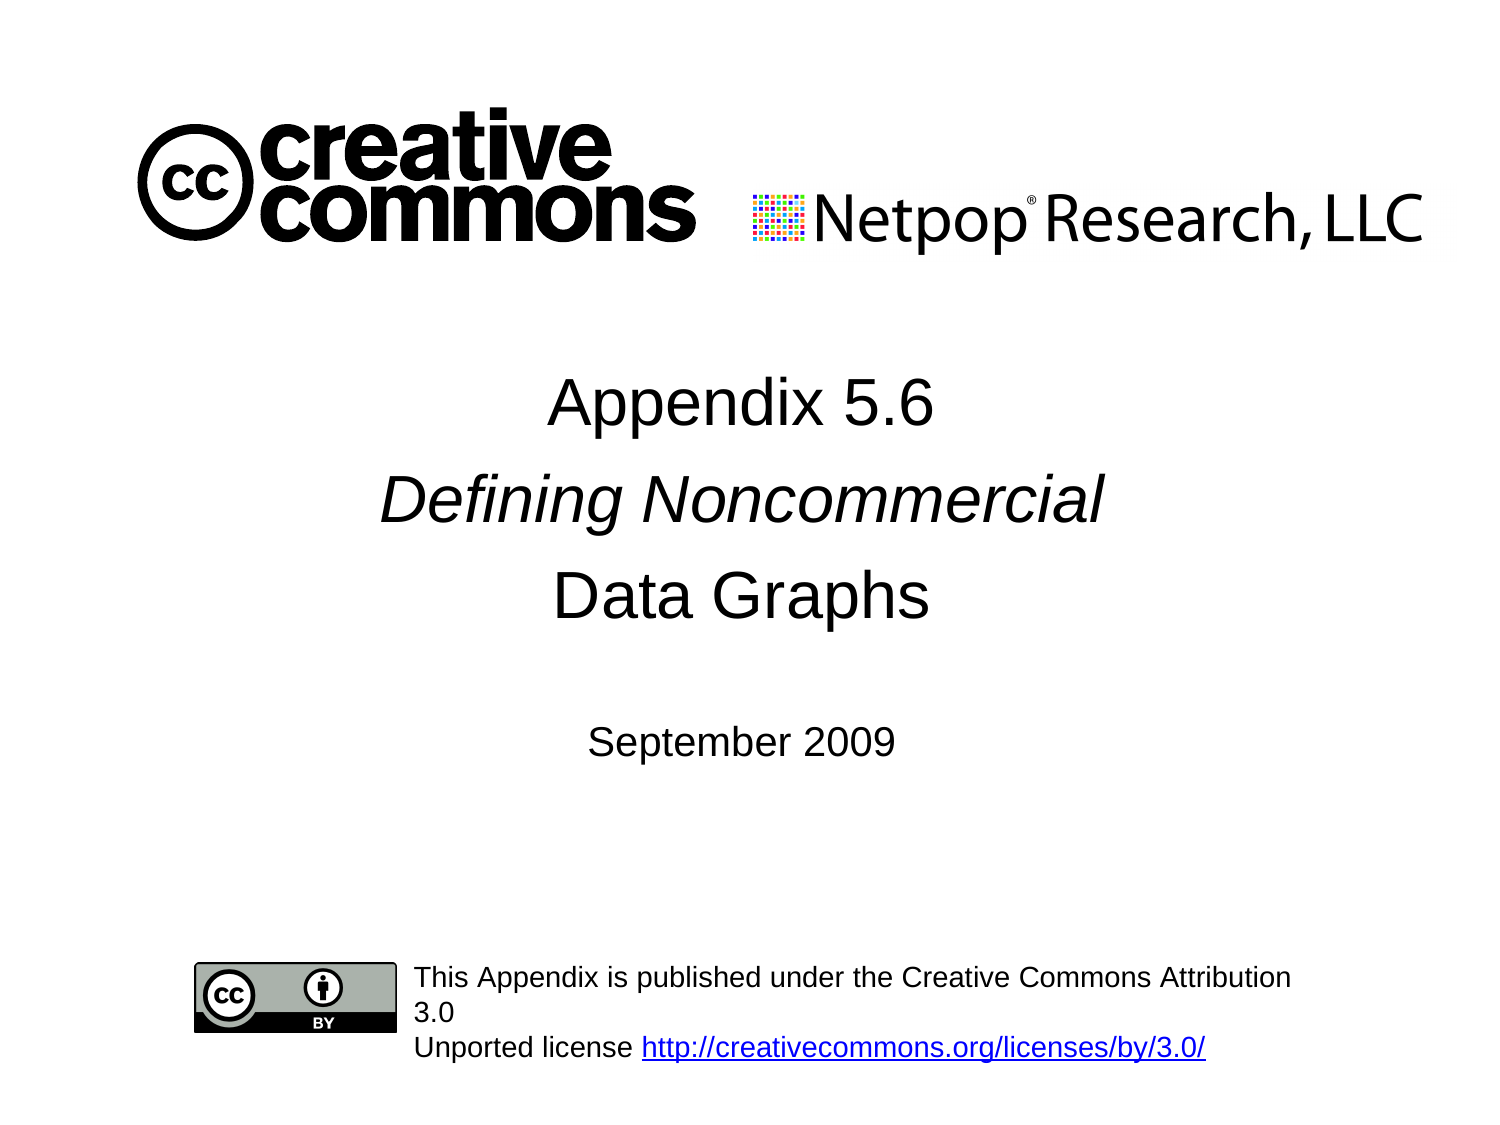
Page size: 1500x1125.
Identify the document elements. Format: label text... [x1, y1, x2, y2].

text_box This Appendix is published under the Creative Commons Attribution 3.0 Unported license http://creativecommons.org/licenses/by/3.0/ [398, 950, 1355, 1072]
list Appendix 5.6 Defining Noncommercial Data Graphs September 2009 [66, 254, 1417, 946]
picture [752, 183, 1457, 262]
picture [194, 962, 397, 1033]
picture [137, 107, 696, 243]
